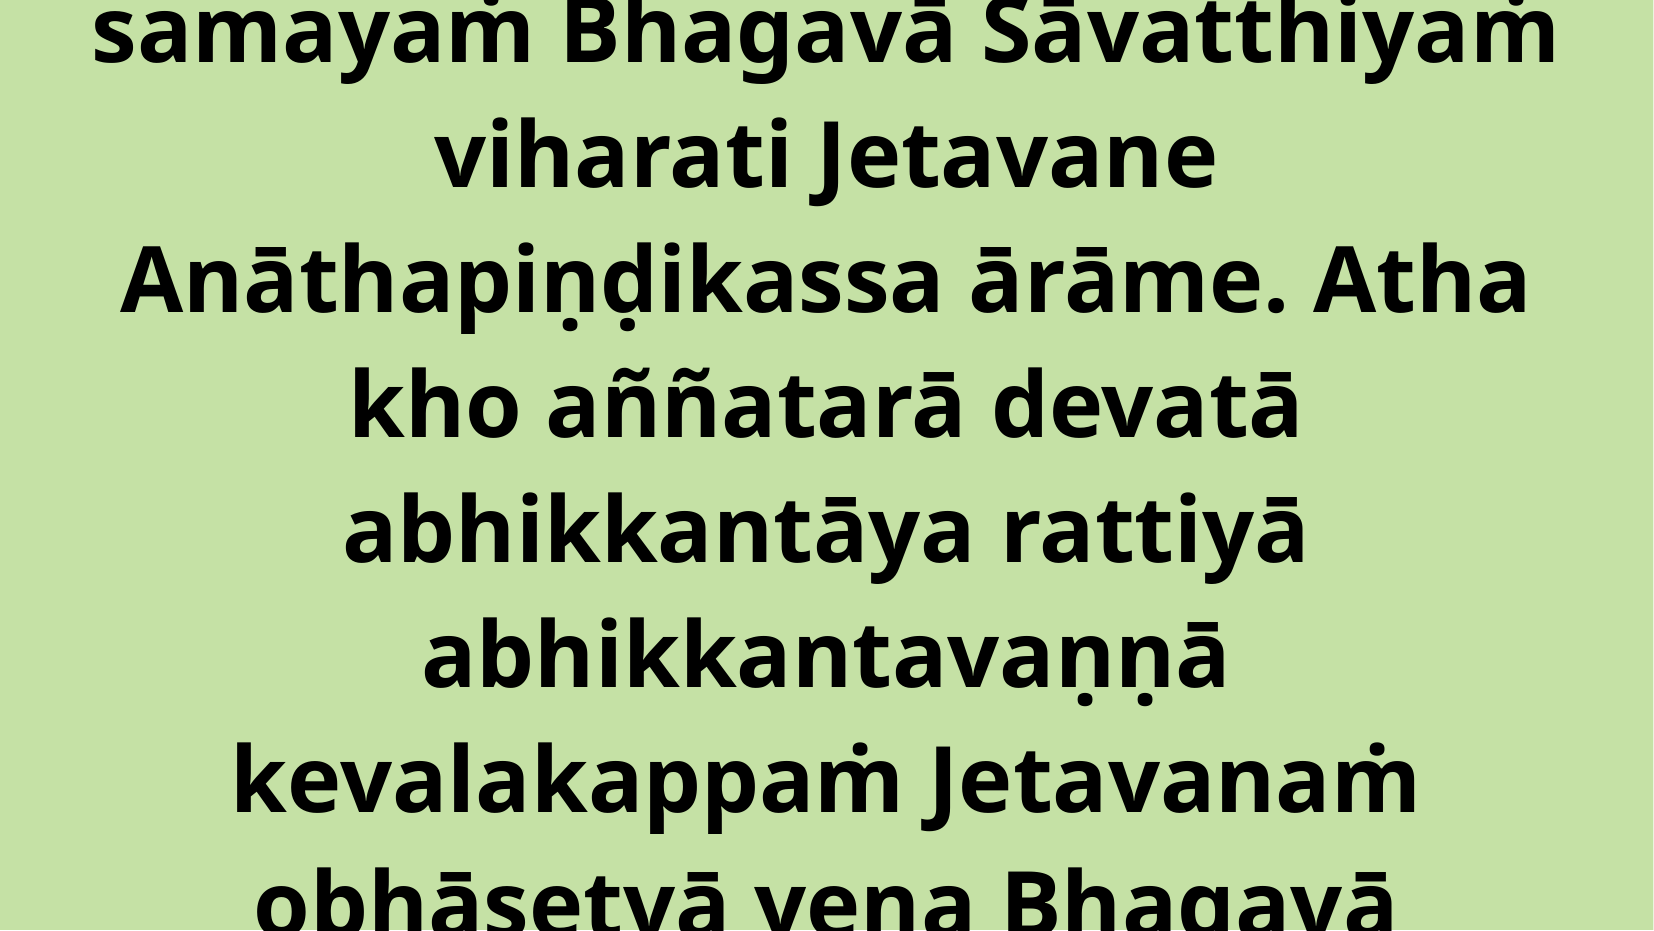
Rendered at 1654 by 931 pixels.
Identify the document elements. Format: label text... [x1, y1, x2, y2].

subtitle Evaṁ me sutaṁ. Ekaṁ samayaṁ Bhagavā Sāvatthiyaṁ viharati Jetavane Anāthapiṇḍikassa ārāme. Atha kho aññatarā devatā abhikkantāya rattiyā abhikkantavaṇṇā kevalakappaṁ Jetavanaṁ obhāsetvā yena Bhagavā tenupasaṅkami. [82, 0, 1571, 931]
